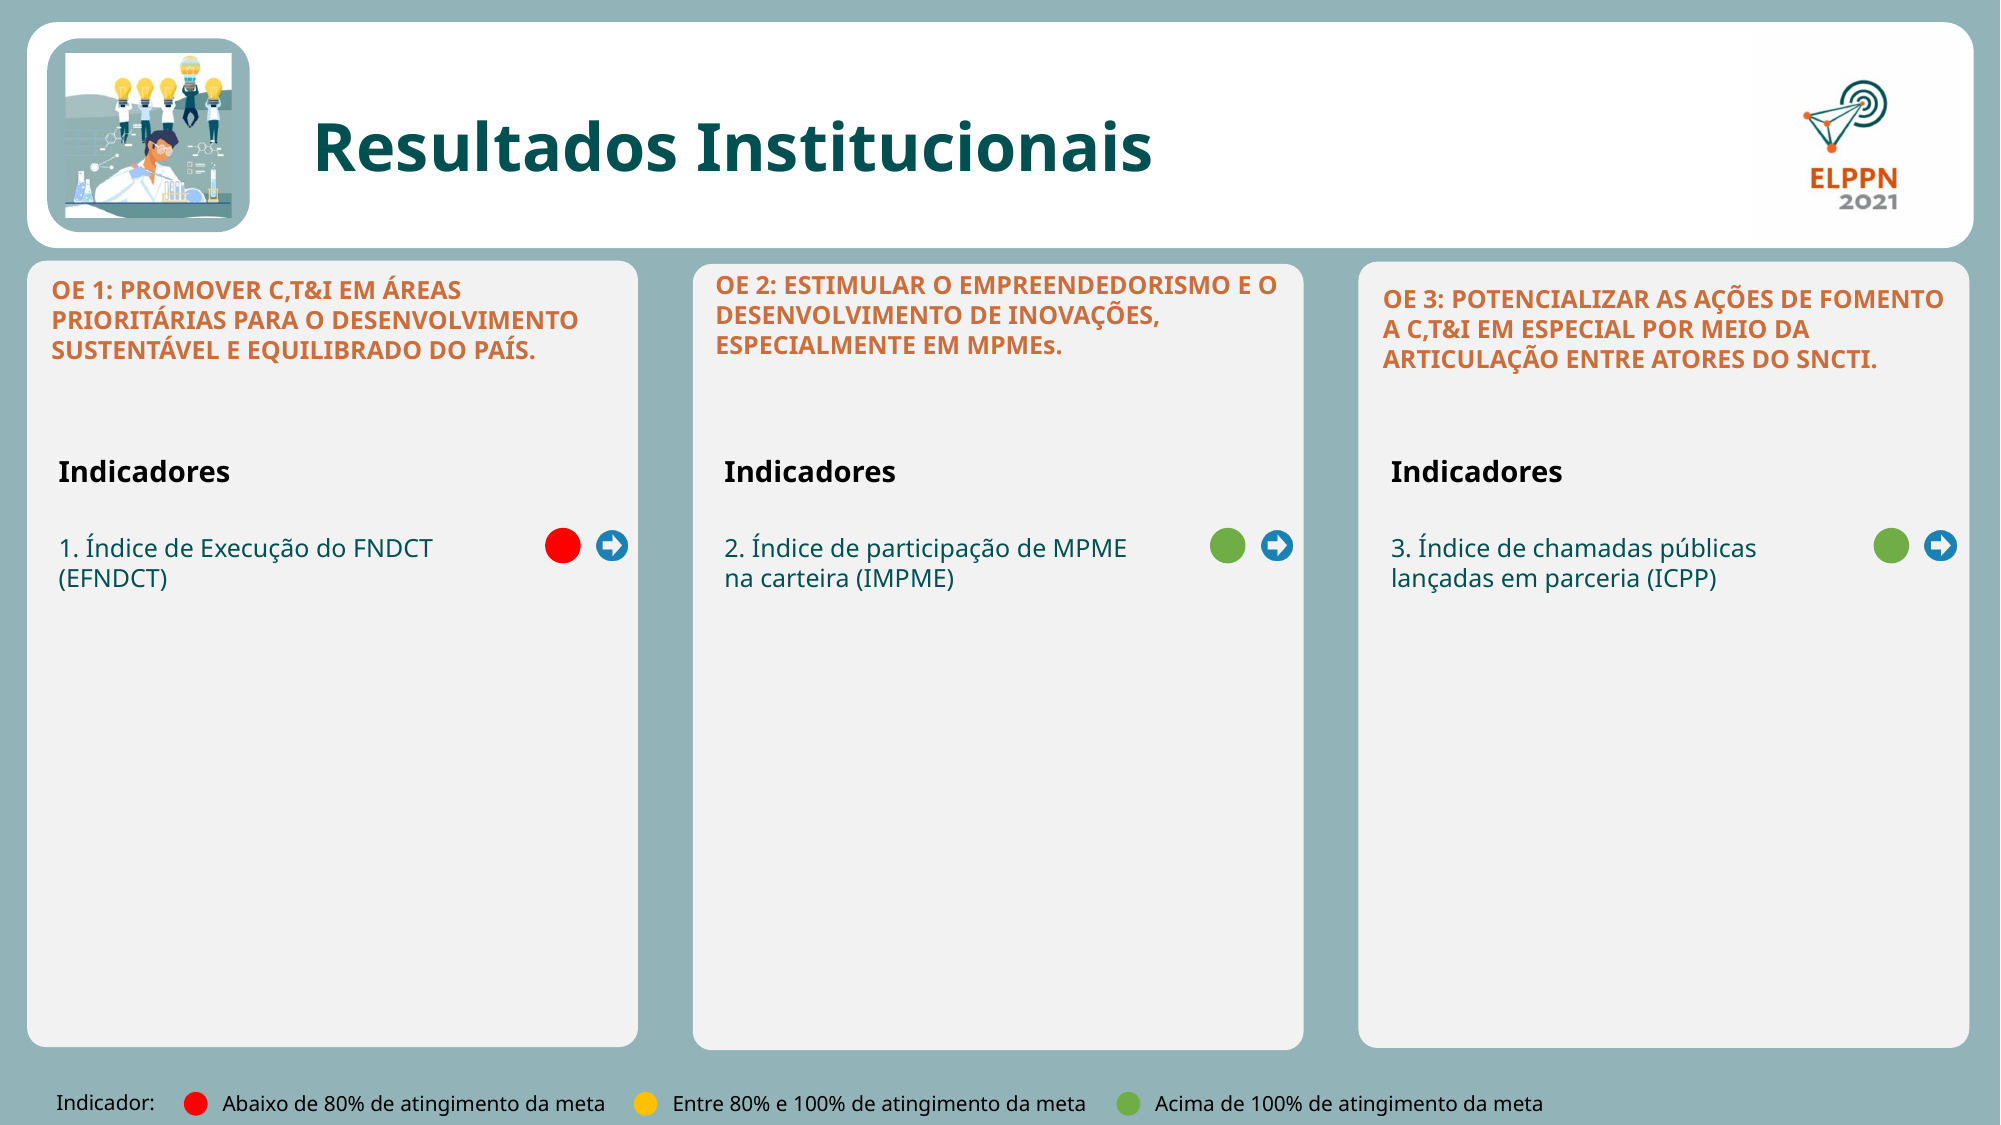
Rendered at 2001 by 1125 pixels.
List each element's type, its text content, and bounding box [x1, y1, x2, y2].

text_box 3. Índice de chamadas públicas lançadas em parceria (ICPP) [1376, 520, 1841, 606]
picture [1924, 530, 1957, 561]
text_box Indicadores [709, 427, 1252, 515]
text_box OE 2: ESTIMULAR O EMPREENDEDORISMO E O DESENVOLVIMENTO DE INOVAÇÕES, ESPECIALMENTE EM MPMEs. [700, 260, 1295, 396]
picture [65, 53, 232, 218]
picture [1261, 530, 1293, 561]
text_box Indicador: [41, 1077, 184, 1125]
text_box Acima de 100% de atingimento da meta [1140, 1083, 1559, 1123]
text_box OE 1: PROMOVER C,T&I EM ÁREAS PRIORITÁRIAS PARA O DESENVOLVIMENTO SUSTENTÁVEL E EQUILIBRADO DO PAÍS. [36, 252, 631, 388]
text_box Abaixo de 80% de atingimento da meta [208, 1083, 621, 1123]
text_box Indicadores [43, 427, 250, 515]
text_box [0, 0, 2000, 1125]
text_box Indicadores [1376, 427, 1918, 515]
picture [596, 530, 628, 561]
picture [1750, 30, 1959, 240]
text_box OE 3: POTENCIALIZAR AS AÇÕES DE FOMENTO A C,T&I EM ESPECIAL POR MEIO DA ARTICULAÇÃO ENTRE ATORES DO SNCTI. [1368, 260, 1962, 396]
text_box Entre 80% e 100% de atingimento da meta [657, 1083, 1102, 1123]
text_box 1. Índice de Execução do FNDCT (EFNDCT) [43, 520, 509, 606]
text_box Resultados Institucionais [297, 97, 1674, 175]
text_box 2. Índice de participação de MPME na carteira (IMPME) [709, 520, 1174, 606]
